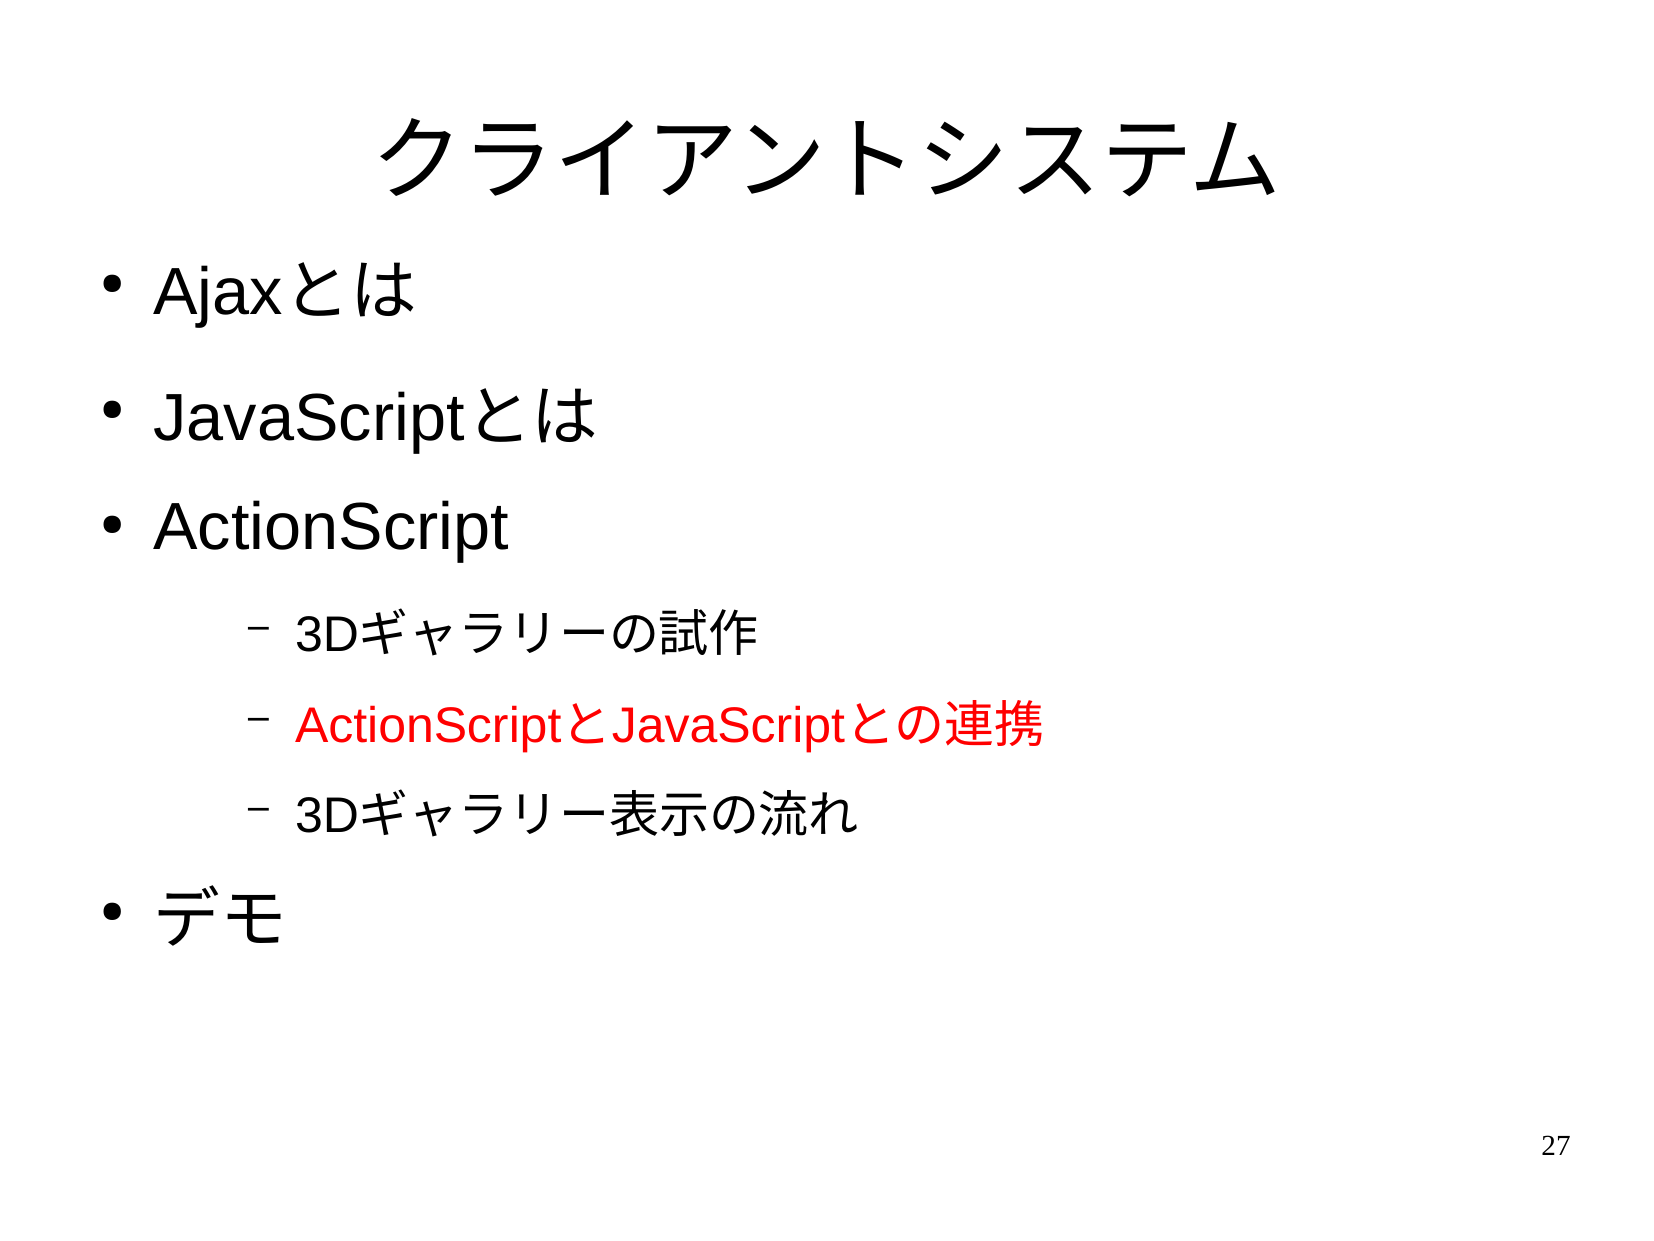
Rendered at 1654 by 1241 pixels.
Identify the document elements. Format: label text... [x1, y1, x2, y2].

list Ajaxとは JavaScriptとは ActionScript 3Dギャラリーの試作 ActionScriptとJavaScriptとの連携 3Dギャラリー表示の流れ デモ [82, 237, 1571, 1041]
title クライアントシステム [82, 56, 1571, 237]
